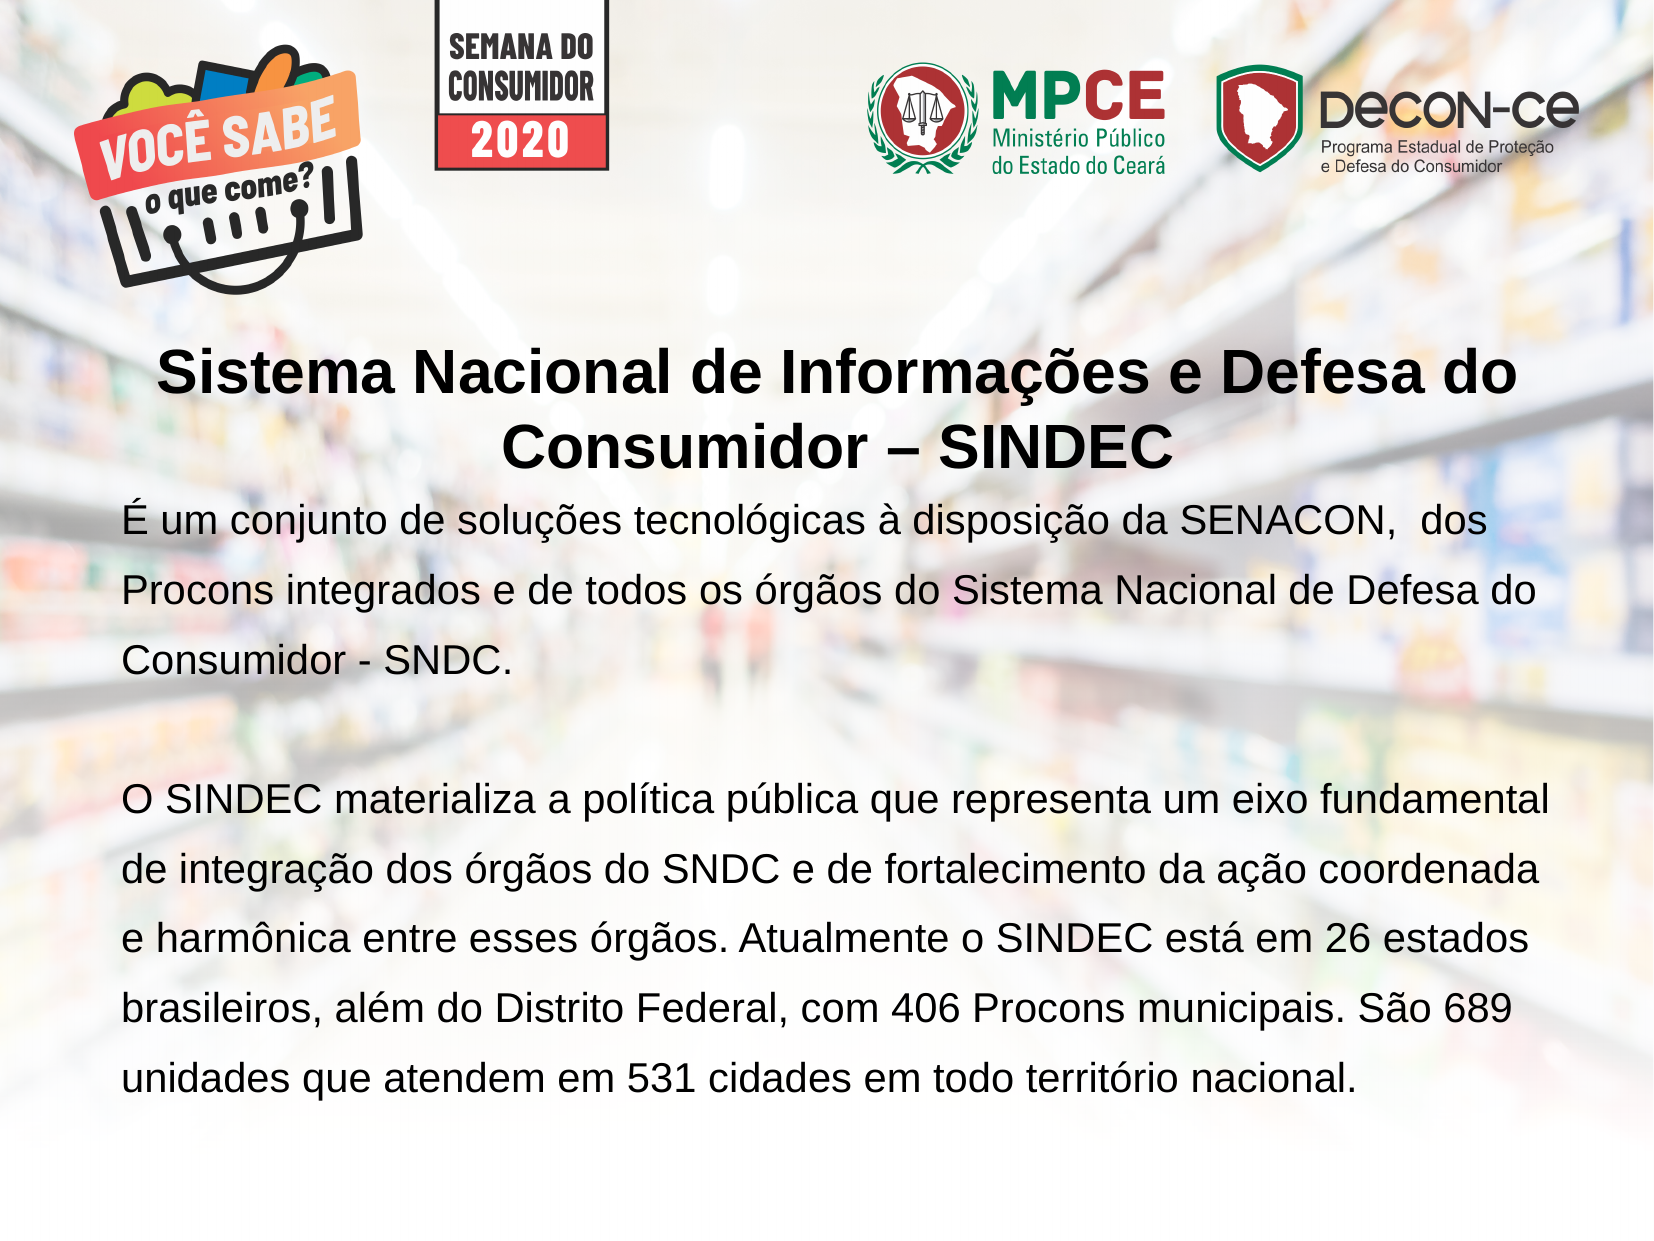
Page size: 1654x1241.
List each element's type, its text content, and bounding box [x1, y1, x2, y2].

text_box É um conjunto de soluções tecnológicas à disposição da SENACON, dos Procons integrados e de todos os órgãos do Sistema Nacional de Defesa do Consumidor - SNDC. O SINDEC materializa a política pública que representa um eixo fundamental de integração dos órgãos do SNDC e de fortalecimento da ação coordenada e harmônica entre esses órgãos. Atualmente o SINDEC está em 26 estados brasileiros, além do Distrito Federal, com 406 Procons municipais. São 689 unidades que atendem em 531 cidades em todo território nacional. [35, 466, 1595, 1205]
title Sistema Nacional de Informações e Defesa do Consumidor – SINDEC [94, 330, 1583, 466]
